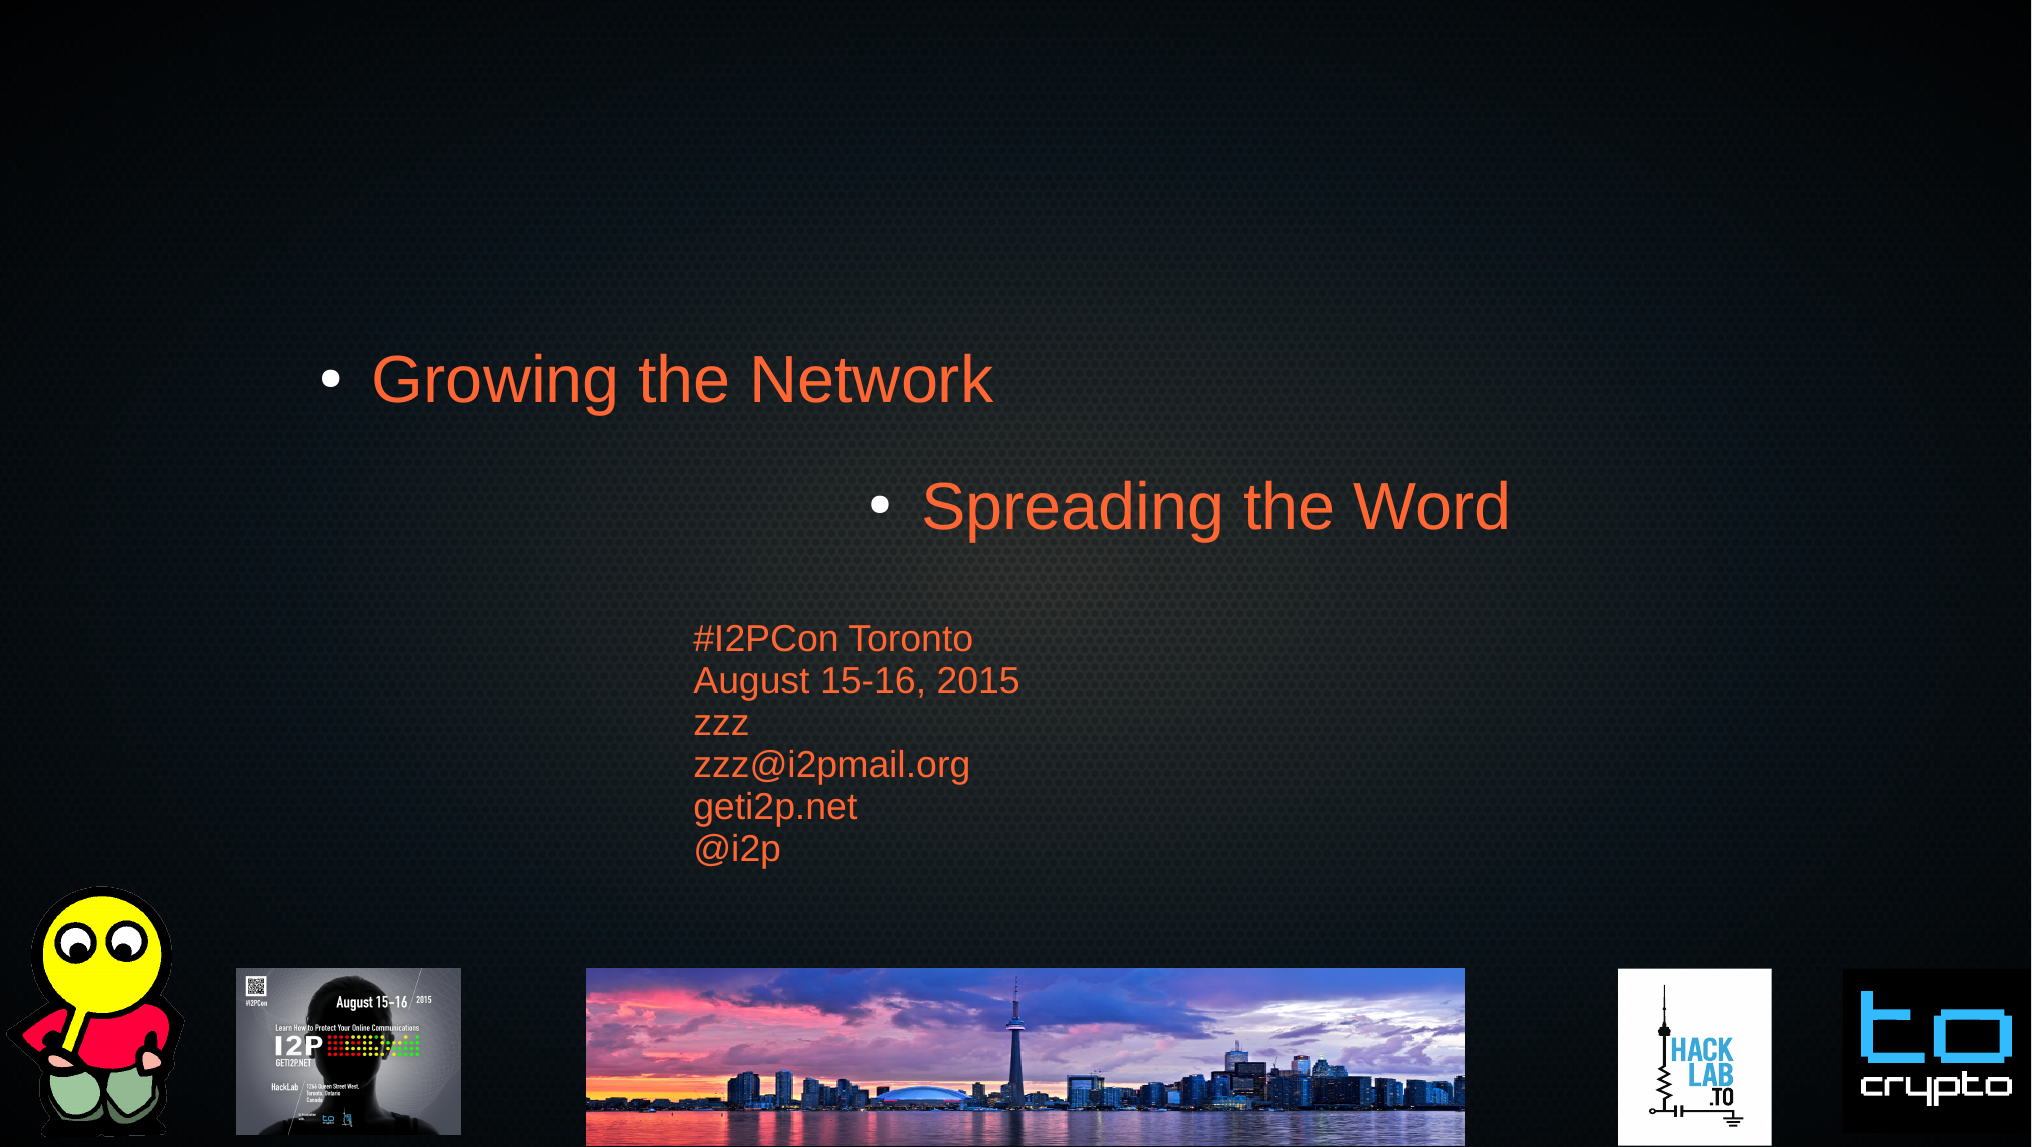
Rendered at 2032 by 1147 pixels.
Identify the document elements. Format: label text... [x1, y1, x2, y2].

picture [0, 0, 2032, 1147]
list Growing the Network [300, 342, 1193, 1008]
text_box #I2PCon Toronto August 15-16, 2015 zzz zzz@i2pmail.org geti2p.net @i2p [678, 610, 1151, 878]
list Spreading the Word [850, 469, 1743, 1134]
